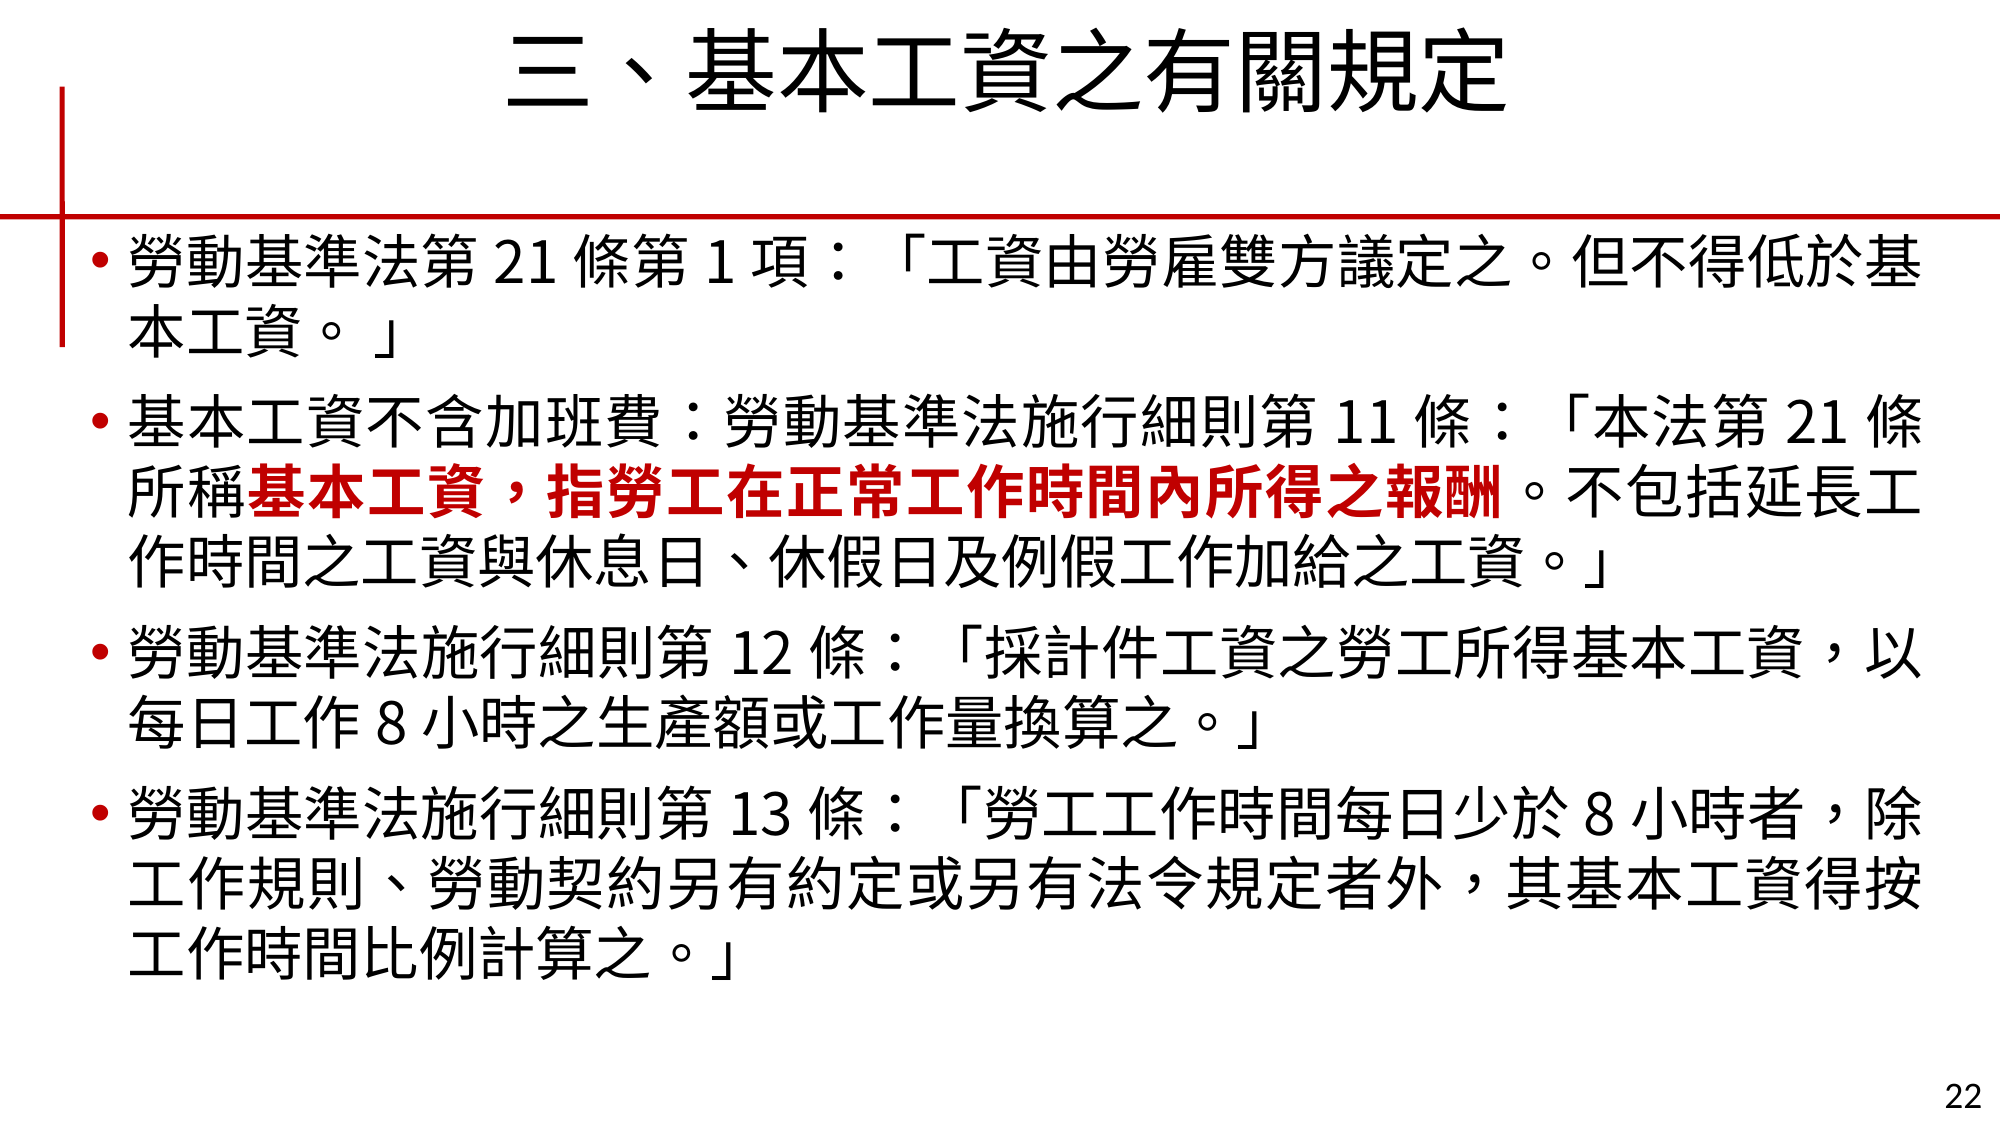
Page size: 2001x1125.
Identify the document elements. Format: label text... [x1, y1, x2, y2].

title 三、基本工資之有關規定 [75, 6, 1938, 211]
list 勞動基準法第21條第1項：「工資由勞雇雙方議定之。但不得低於基本工資。 」 基本工資不含加班費：勞動基準法施行細則第11條：「本法第21條所稱基本工資，指勞工在正常工作時間內所得之報酬。不包括延長工作時間之工資與休息日、休假日及例假工作加給之工資。」 勞動基準法施行細則第12條：「採計件工資之勞工所得基本工資，以每日工作8小時之生產額或工作量換算之。」 勞動基準法施行細則第13條：「勞工工作時間每日少於8小時者，除工作規則、勞動契約另有約定或另有法令規定者外，其基本工資得按工作時間比例計算之。」 [75, 217, 1938, 1027]
slide_number <編號> [1701, 1063, 1998, 1118]
